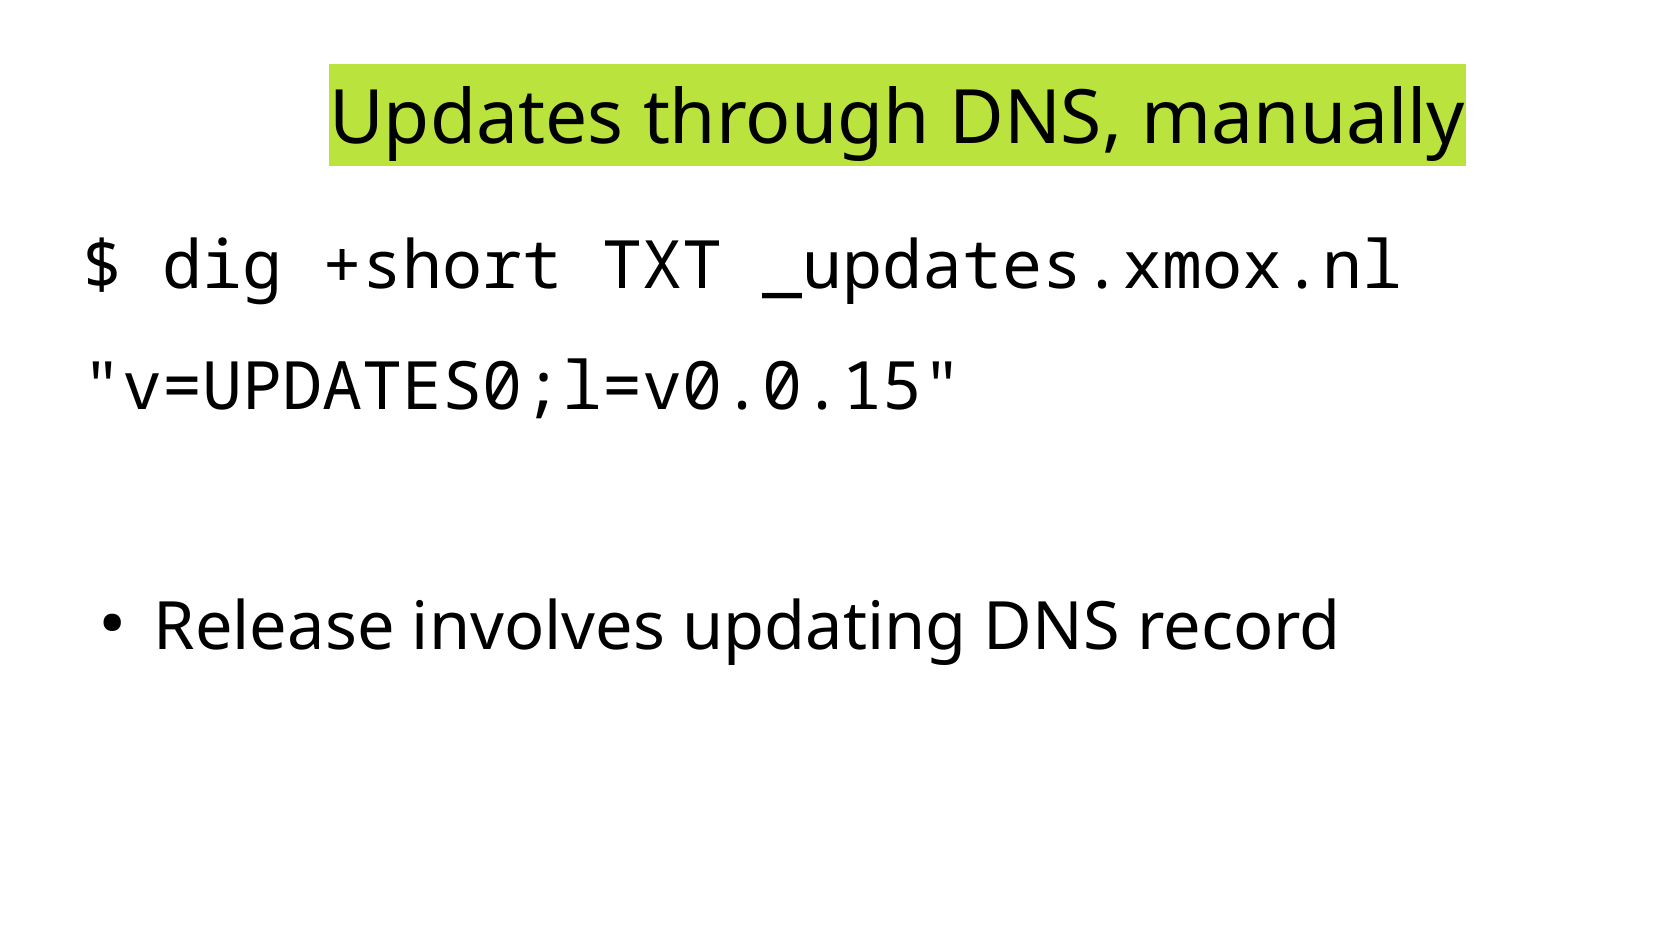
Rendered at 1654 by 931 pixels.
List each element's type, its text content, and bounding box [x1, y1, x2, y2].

list $ dig +short TXT _updates.xmox.nl "v=UPDATES0;l=v0.0.15" Release involves updating DNS record [82, 217, 1571, 758]
title Updates through DNS, manually [82, 37, 1571, 193]
